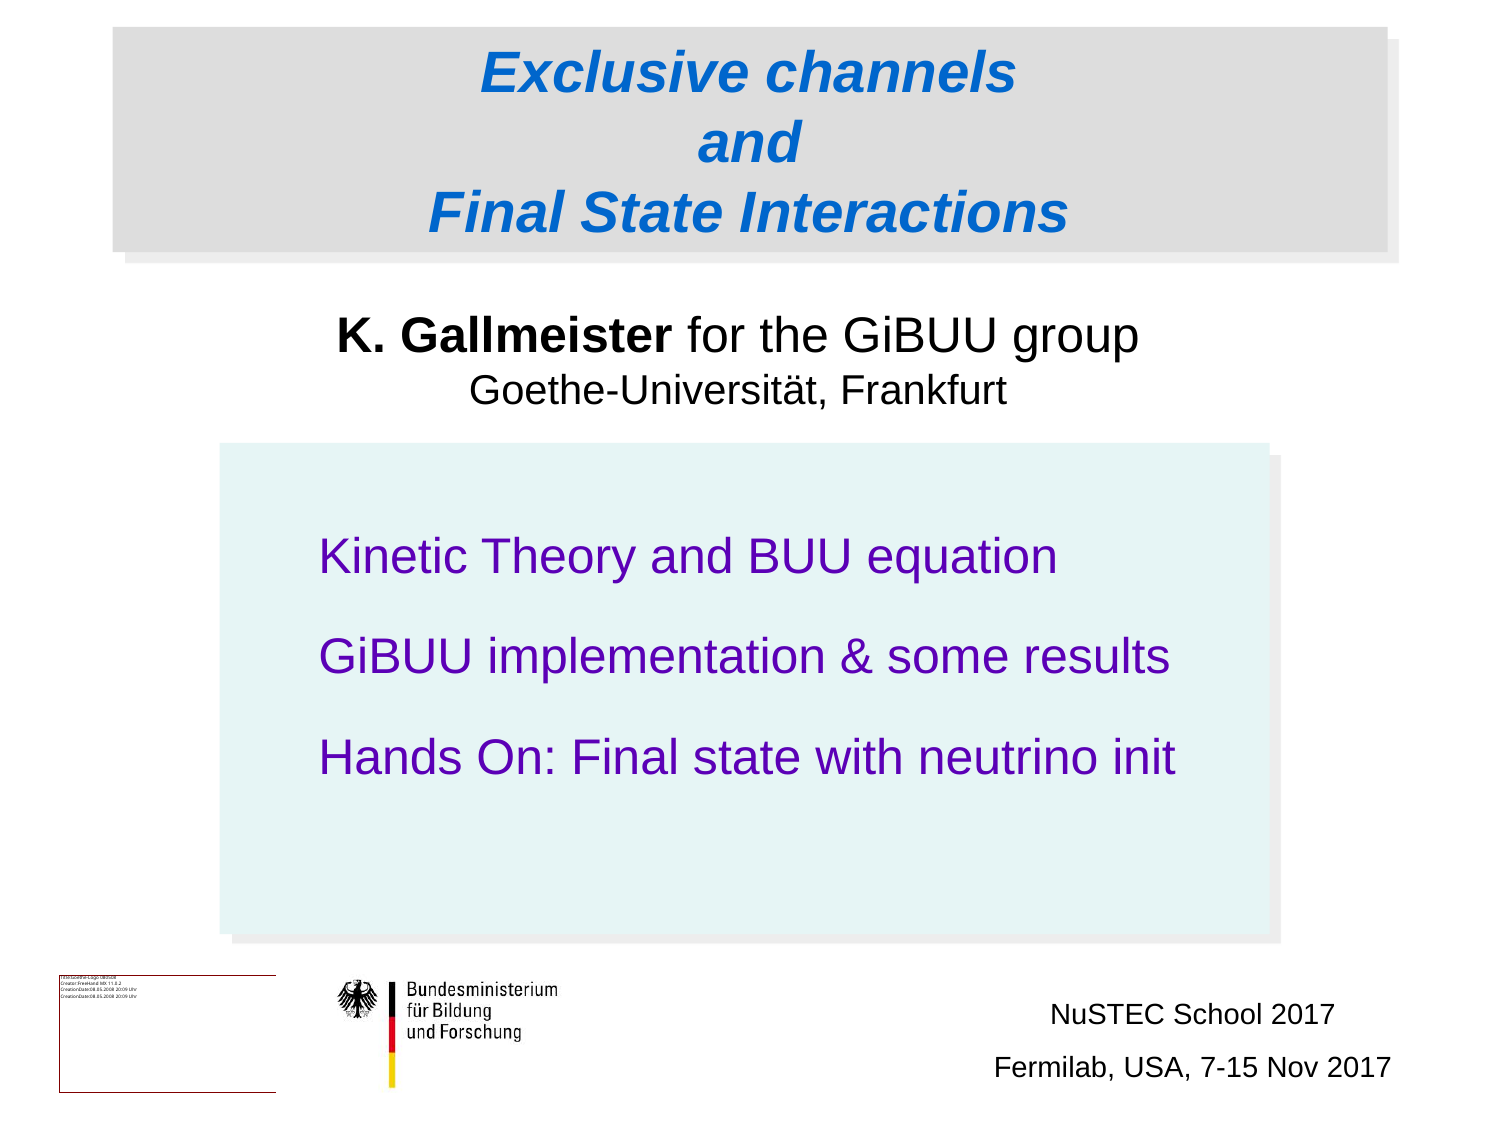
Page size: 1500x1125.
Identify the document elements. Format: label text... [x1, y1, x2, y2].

subtitle Kinetic Theory and BUU equation GiBUU implementation & some results Hands On: Final state with neutrino init [219, 442, 1270, 935]
title Exclusive channels and Final State Interactions [112, 26, 1388, 253]
picture [331, 974, 562, 1093]
picture [59, 974, 276, 1093]
